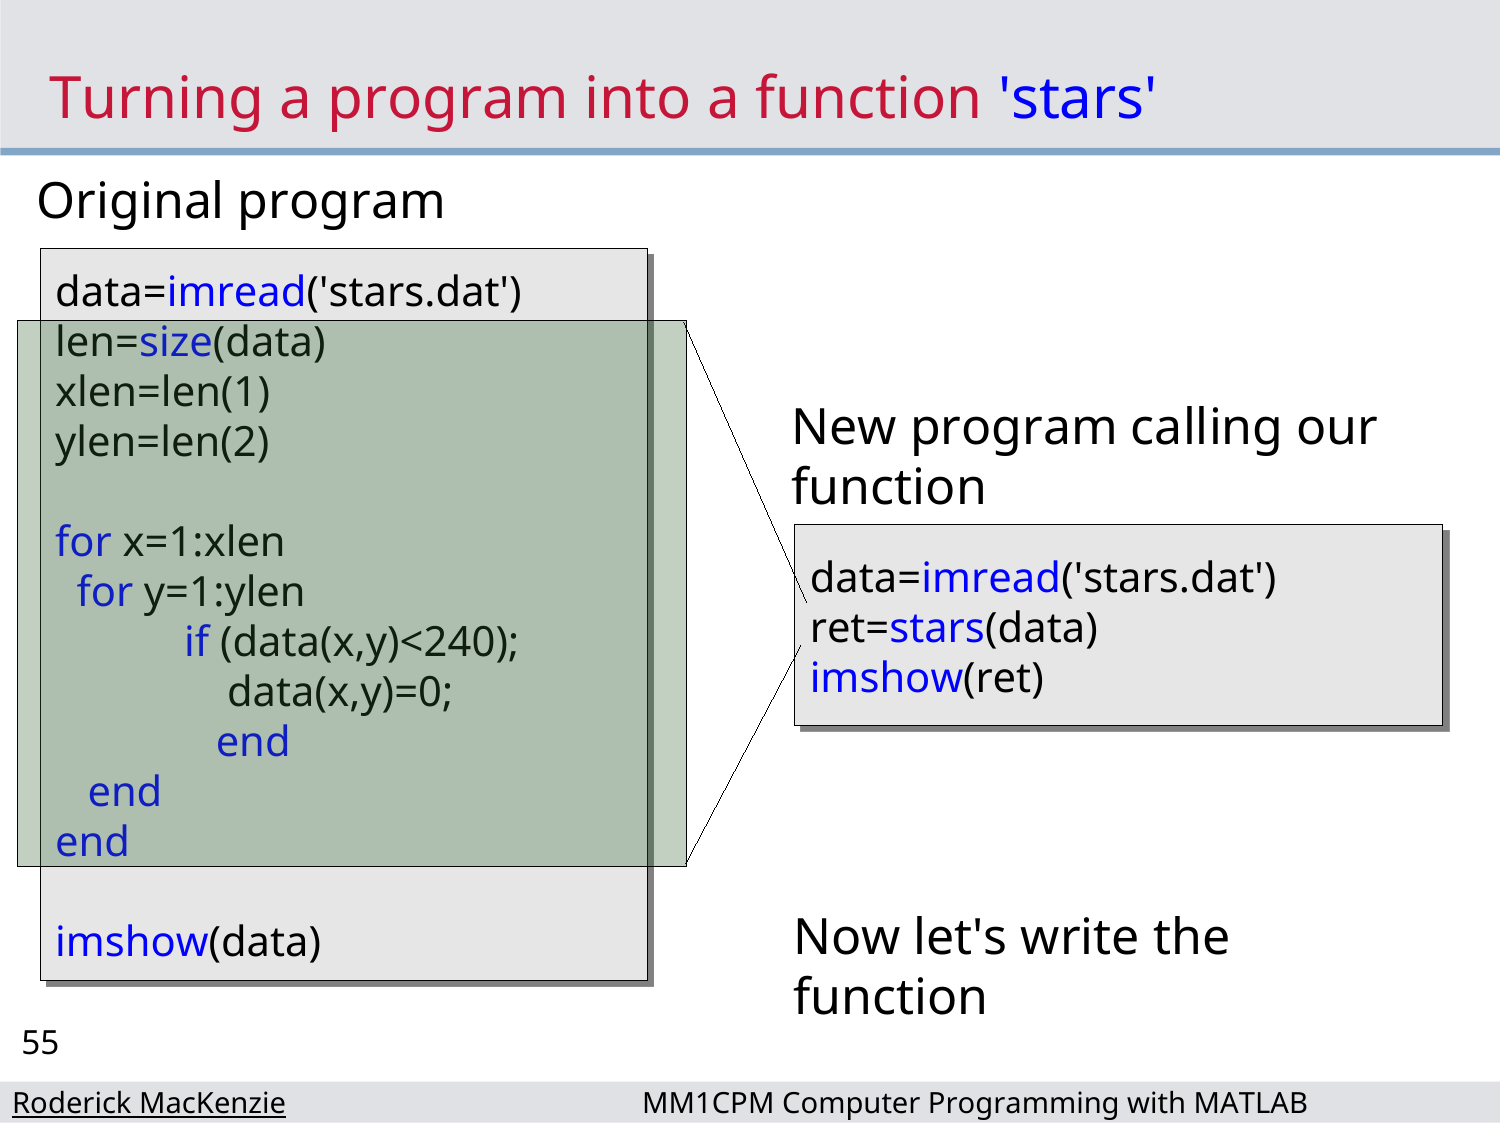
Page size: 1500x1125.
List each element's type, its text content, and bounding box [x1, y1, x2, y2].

title Turning a program into a function 'stars' [34, 43, 1494, 149]
text_box <number> [6, 1013, 222, 1084]
text_box New program calling our function [776, 387, 1433, 522]
text_box data=imread('stars.dat') len=size(data) xlen=len(1) ylen=len(2) for x=1:xlen for y=1:ylen if (data(x,y)<240); data(x,y)=0; end end end imshow(data) [40, 248, 648, 320]
text_box Original program [4, 160, 661, 236]
text_box [17, 320, 687, 867]
text_box data=imread('stars.dat') len=size(data) xlen=len(1) ylen=len(2) for x=1:xlen for y=1:ylen if (data(x,y)<240); data(x,y)=0; end end end imshow(data) [40, 867, 648, 981]
text_box Now let's write the function [778, 897, 1434, 1032]
text_box data=imread('stars.dat') ret=stars(data) imshow(ret) [794, 524, 1443, 726]
